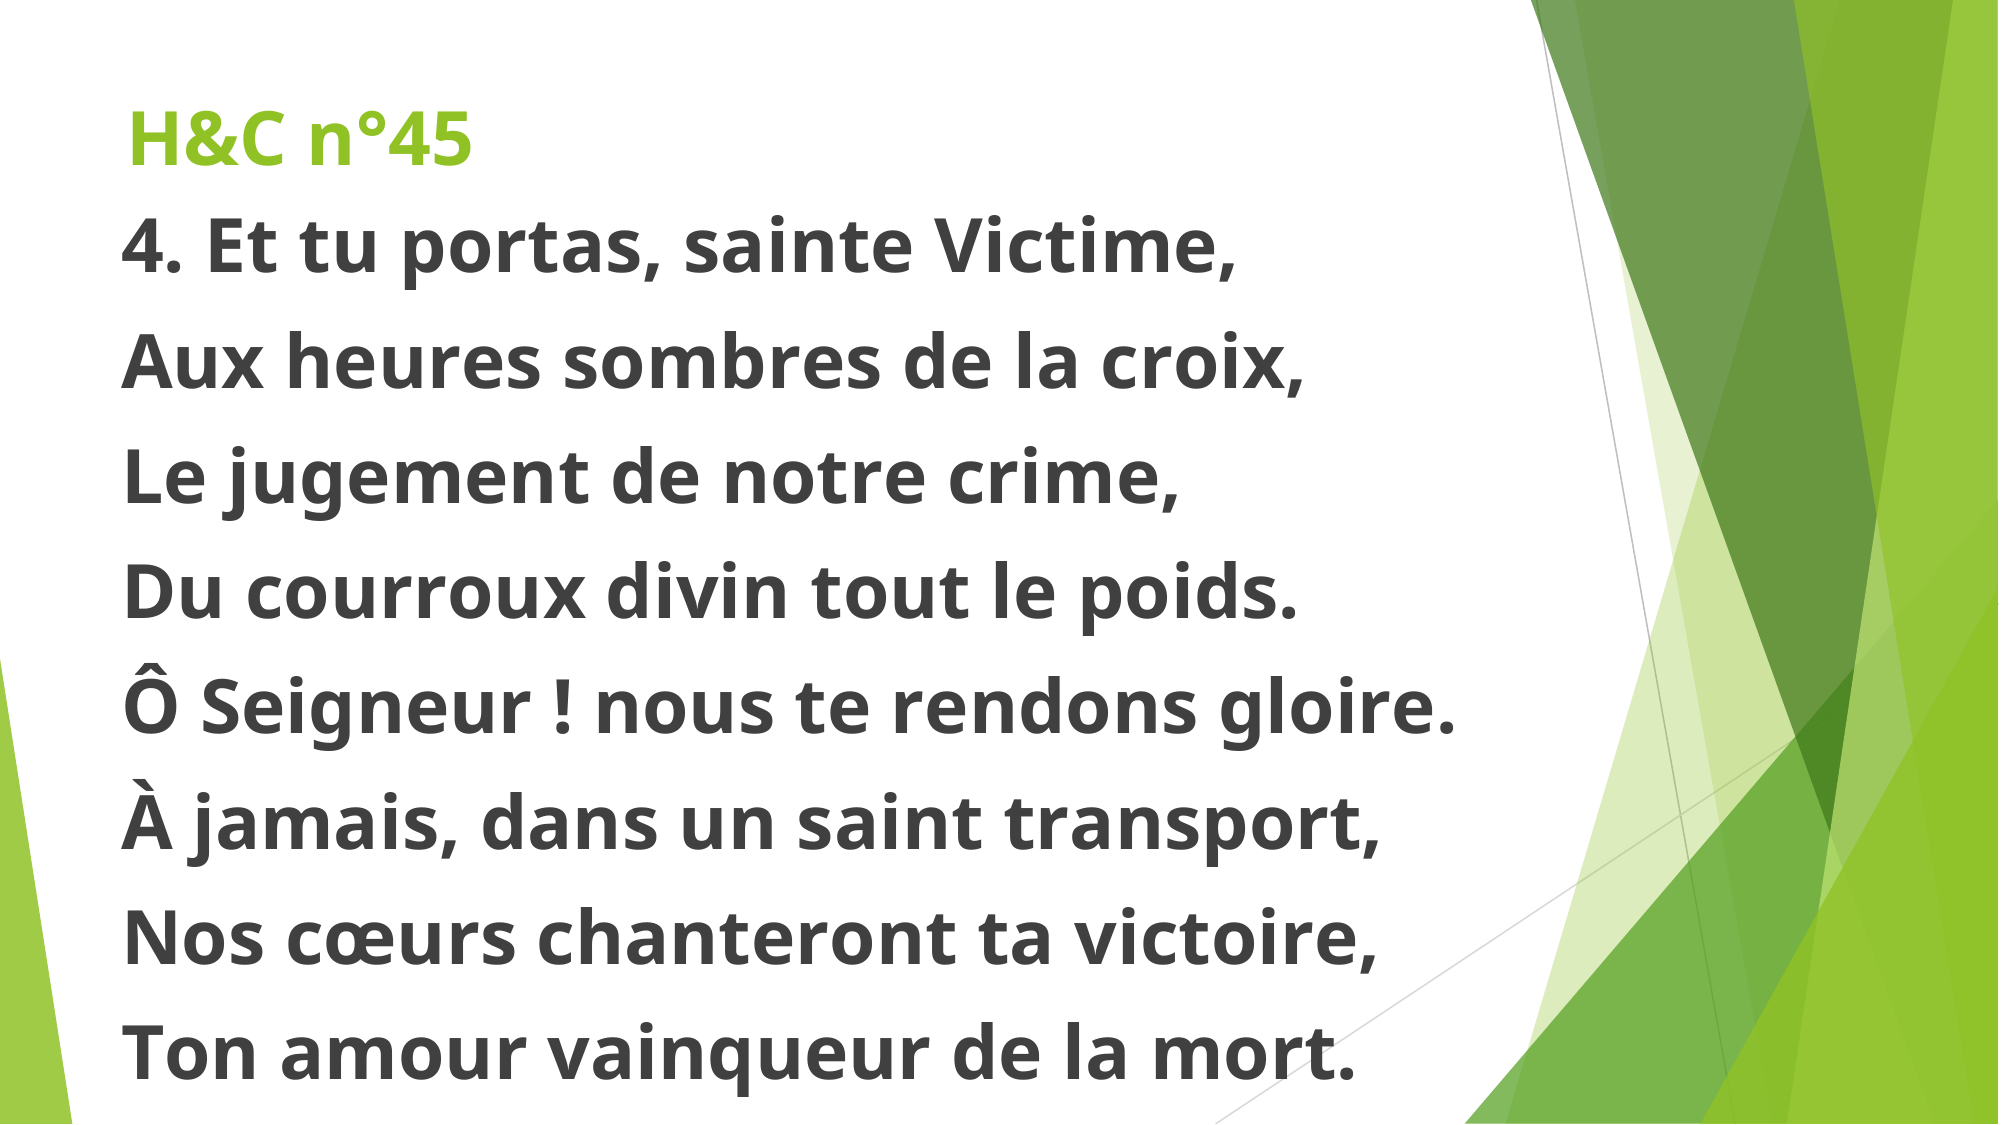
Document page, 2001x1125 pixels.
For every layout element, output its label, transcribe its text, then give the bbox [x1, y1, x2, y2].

text_box H&C n°45 [111, 82, 1522, 177]
text_box 4. Et tu portas, sainte Victime, Aux heures sombres de la croix, Le jugement de notre crime, Du courroux divin tout le poids. Ô Seigneur ! nous te rendons gloire. À jamais, dans un saint transport, Nos cœurs chanteront ta victoire, Ton amour vainqueur de la mort. [106, 177, 1973, 1037]
